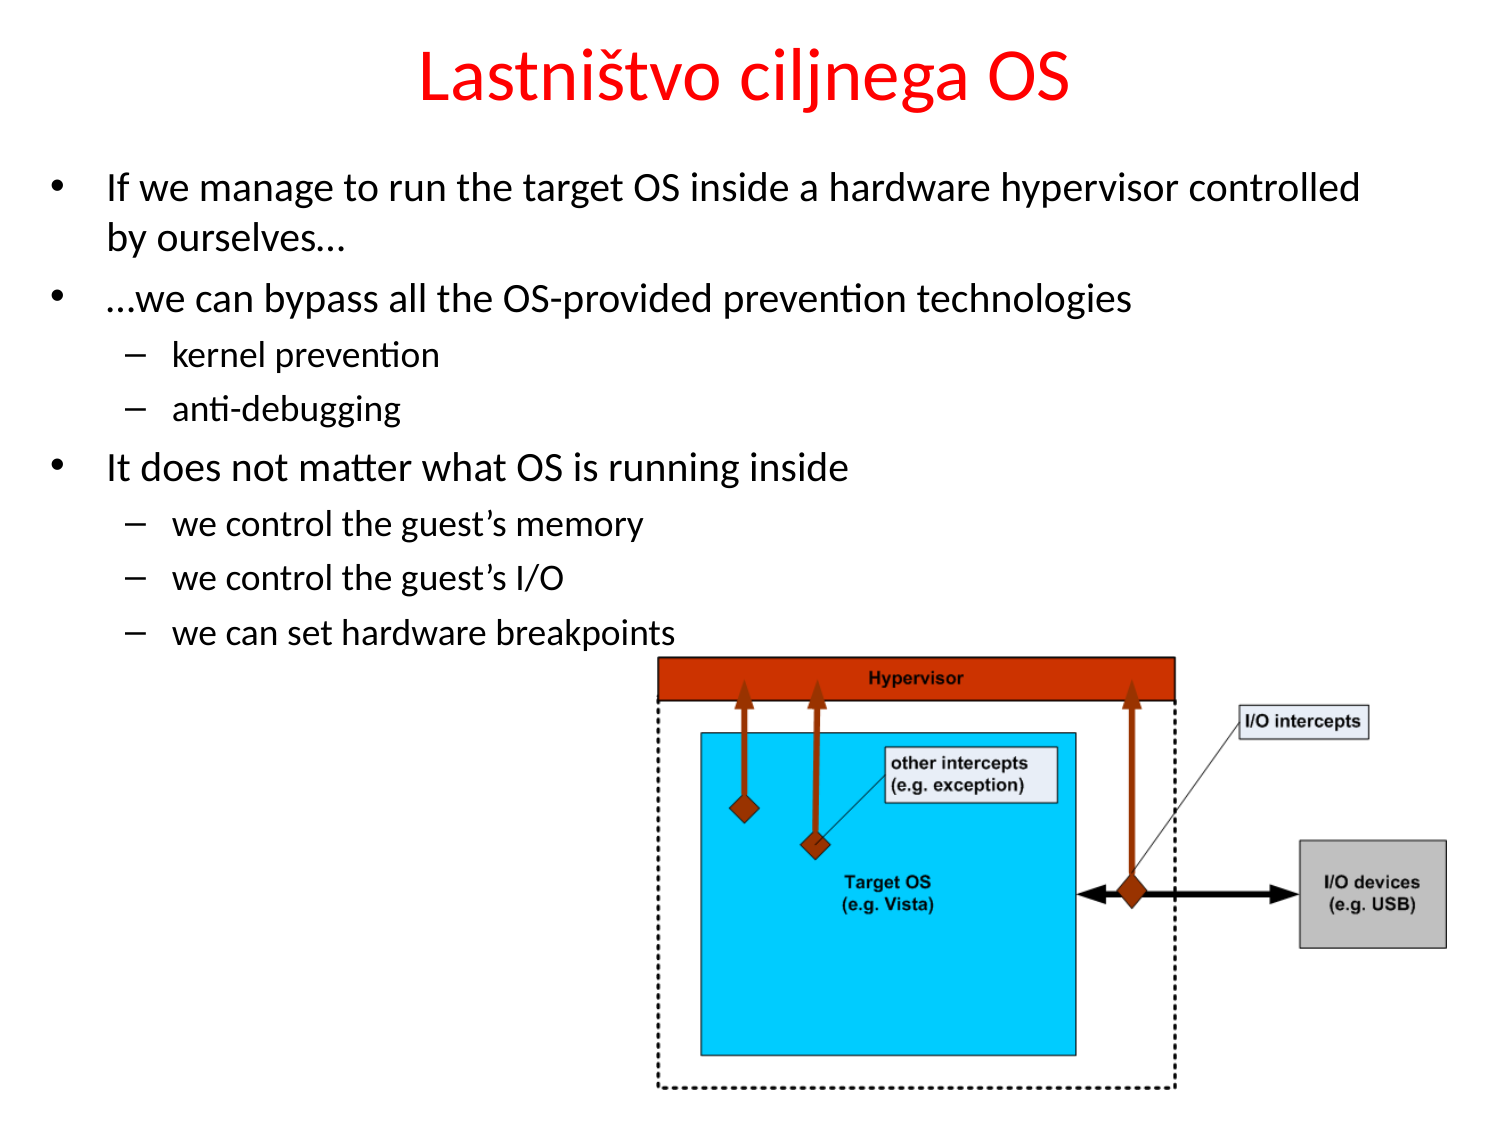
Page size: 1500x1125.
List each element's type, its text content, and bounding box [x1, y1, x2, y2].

list If we manage to run the target OS inside a hardware hypervisor controlled by ourselves… …we can bypass all the OS-provided prevention technologies kernel prevention anti-debugging It does not matter what OS is running inside we control the guest’s memory we control the guest’s I/O we can set hardware breakpoints [35, 152, 1386, 895]
title Lastništvo ciljnega OS [70, 0, 1421, 141]
picture [656, 656, 1447, 1090]
